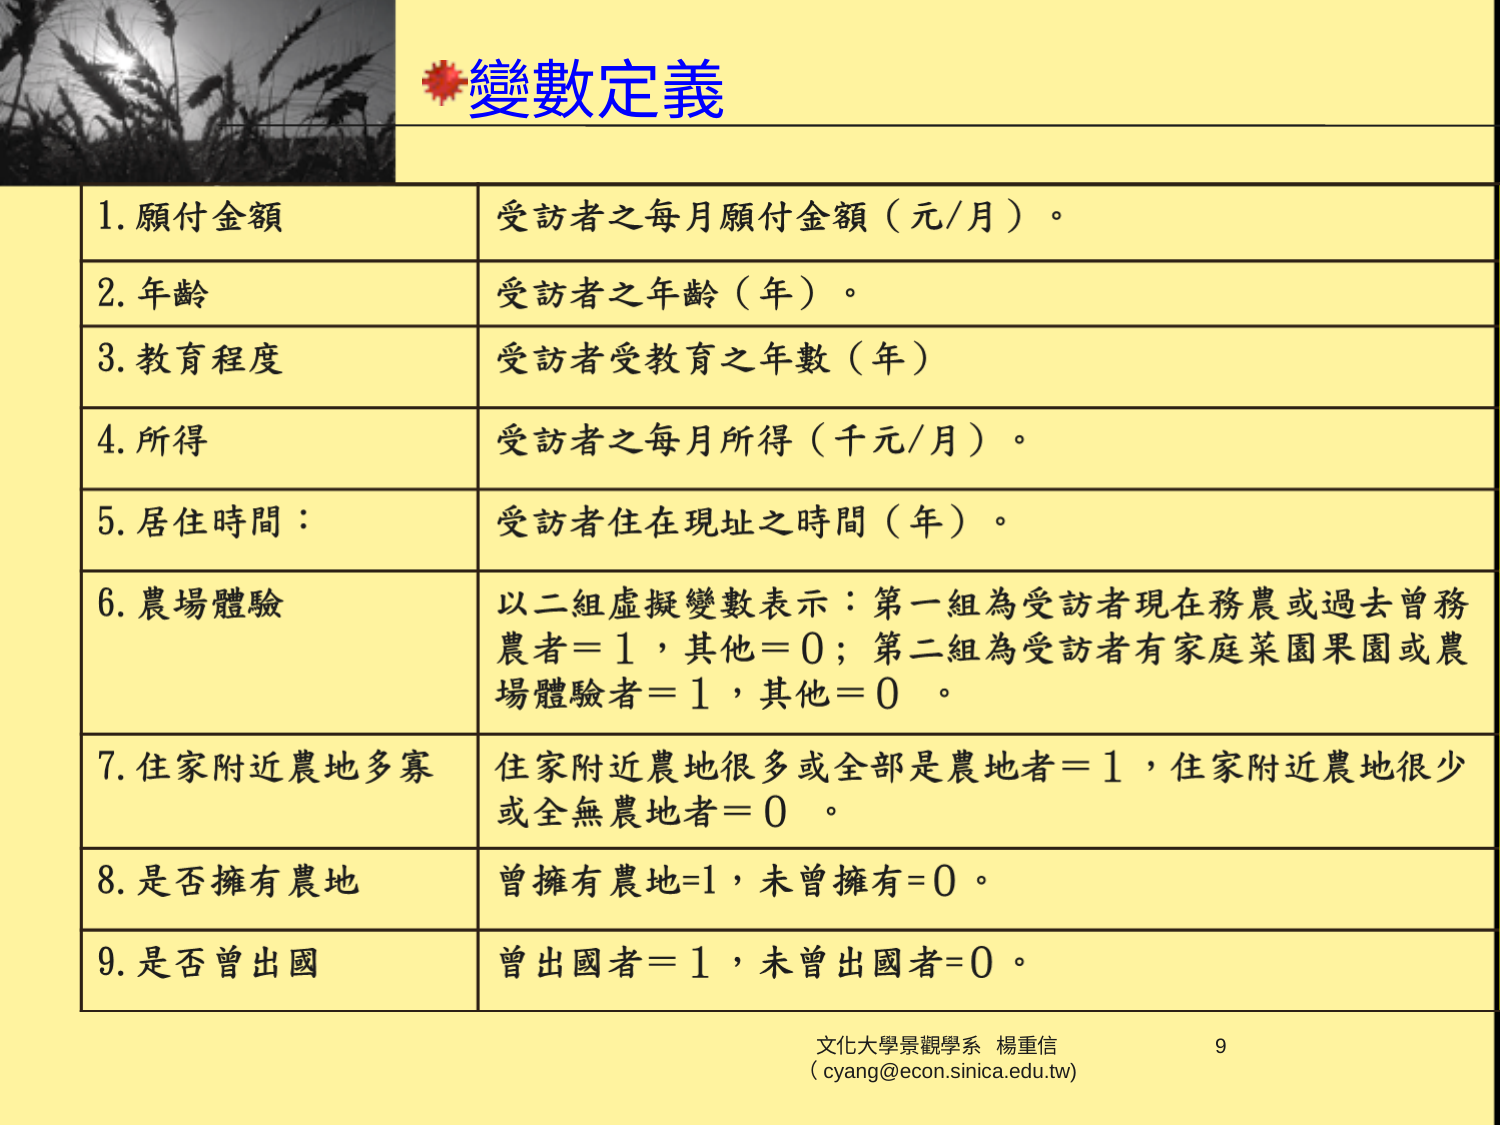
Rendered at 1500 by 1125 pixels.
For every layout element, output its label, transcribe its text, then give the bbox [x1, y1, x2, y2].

text_box [1200, 1025, 1413, 1101]
text_box 文化大學景觀學系 楊重信（cyang@econ.sinica.edu.tw) [699, 1025, 1175, 1101]
title 變數定義 [407, 31, 1418, 124]
title 變數定義 [407, 127, 1418, 131]
picture [73, 181, 1500, 1013]
